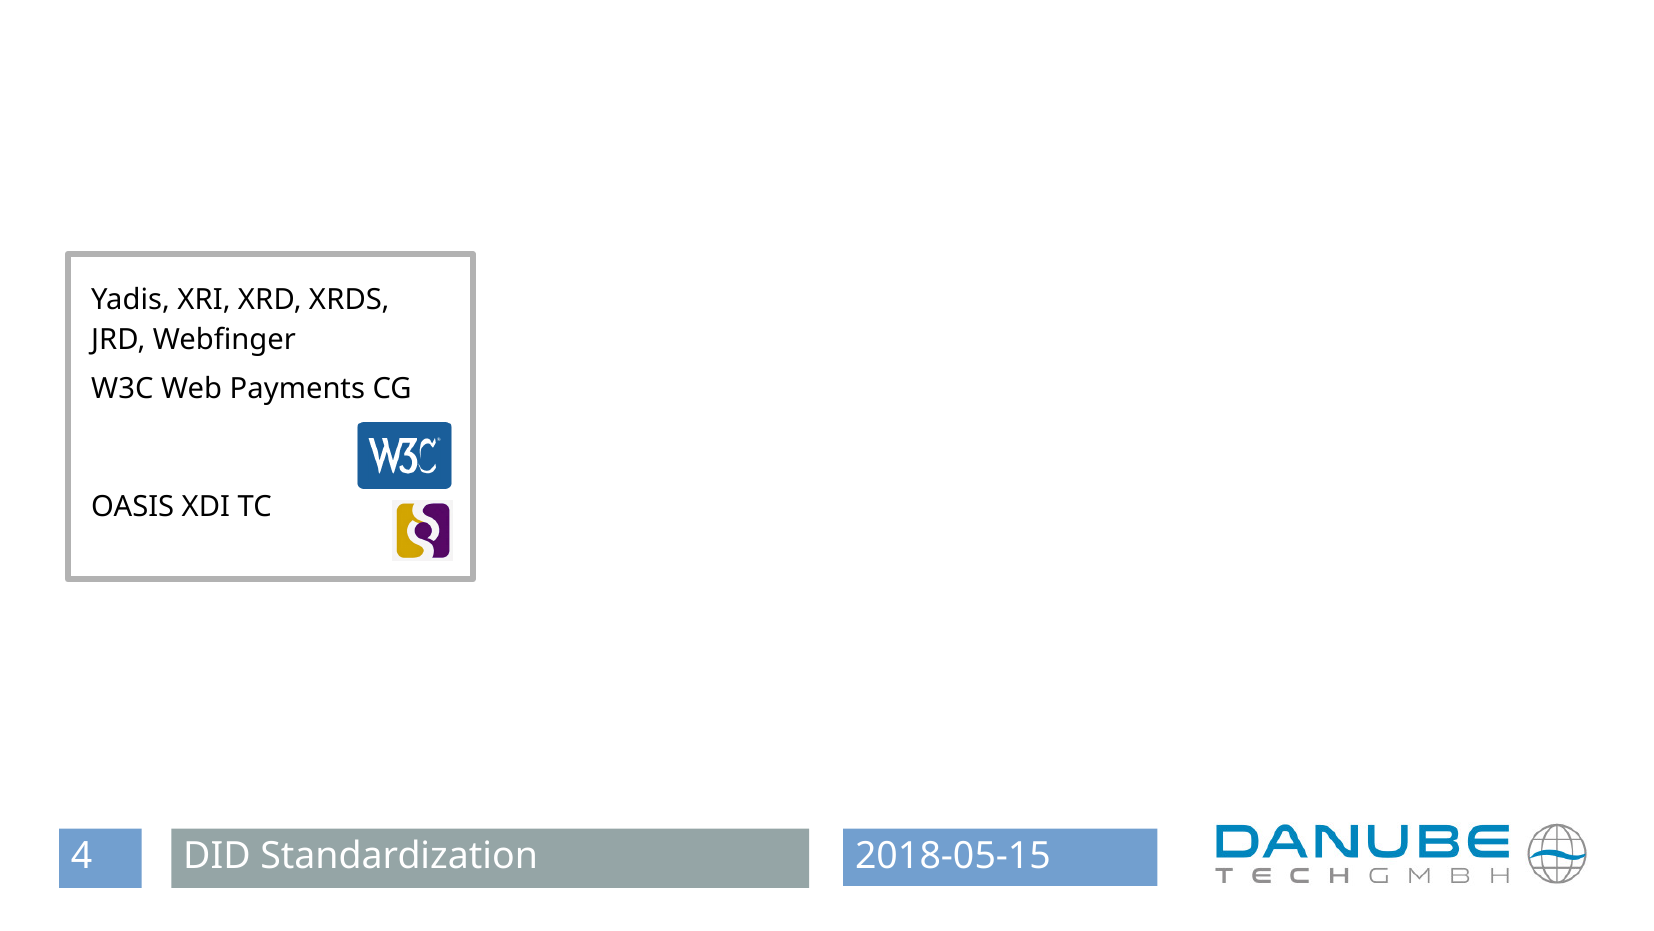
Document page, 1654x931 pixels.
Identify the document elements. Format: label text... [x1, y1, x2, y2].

text_box W3C Web Payments CG [76, 359, 461, 443]
picture [347, 411, 462, 497]
picture [1206, 814, 1595, 892]
text_box OASIS XDI TC [76, 477, 461, 561]
text_box Yadis, XRI, XRD, XRDS, JRD, Webfinger [76, 270, 438, 355]
